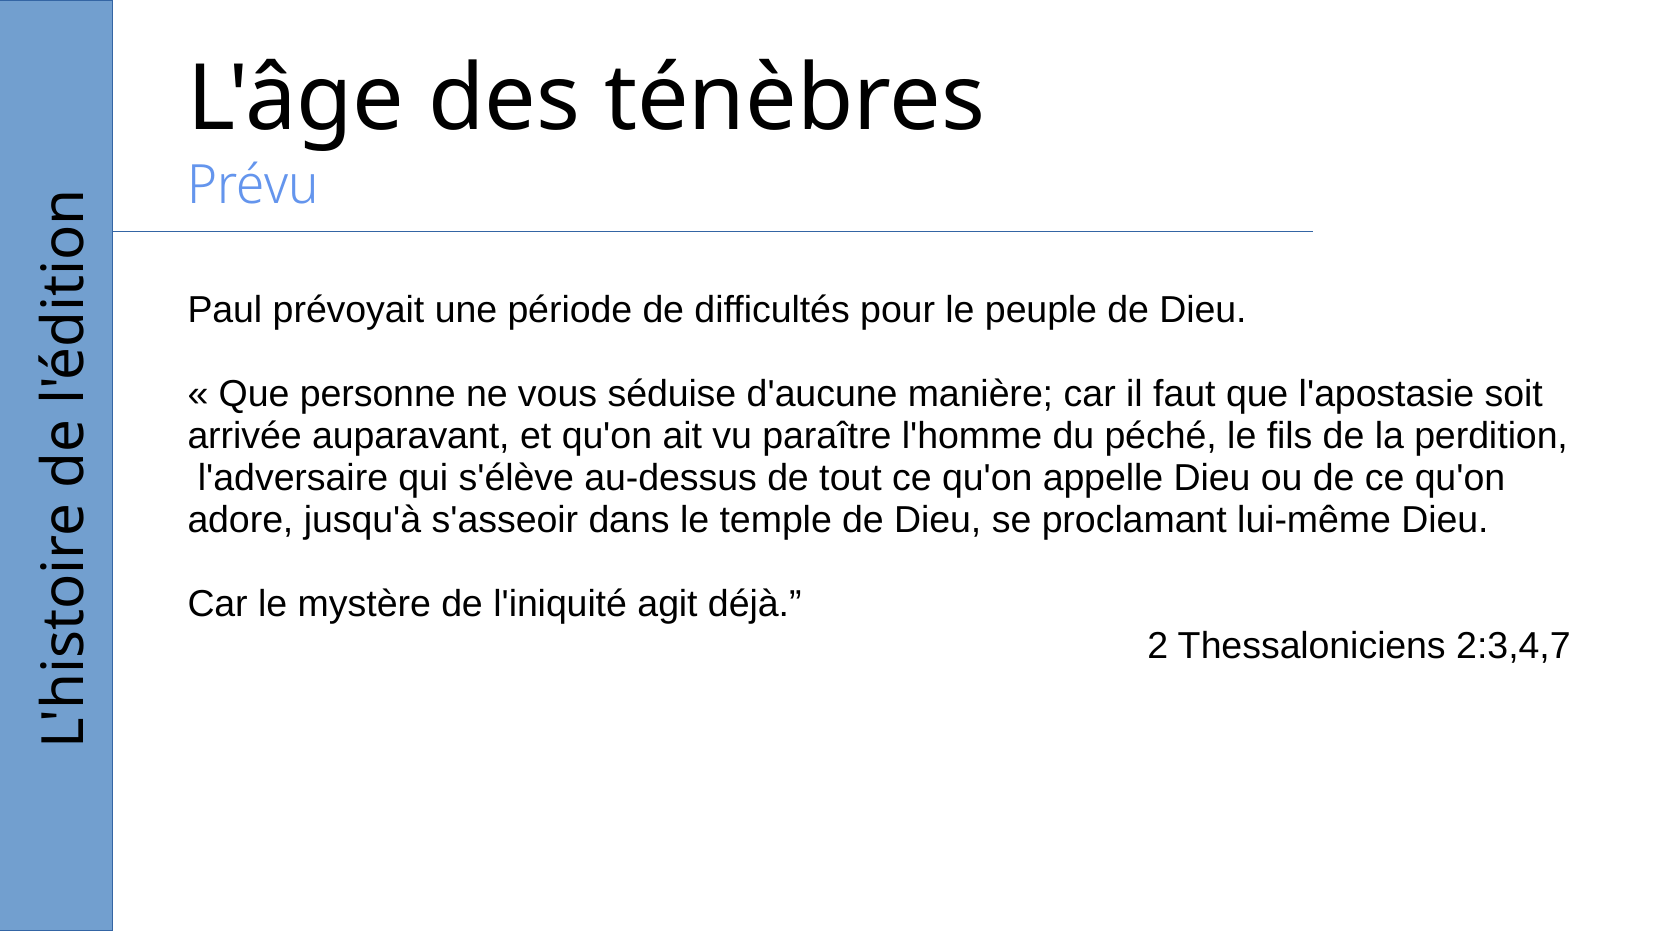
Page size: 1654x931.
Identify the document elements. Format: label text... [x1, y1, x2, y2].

text_box L'histoire de l'édition [13, 37, 105, 901]
title L'âge des ténèbres [187, 33, 1571, 125]
subtitle Paul prévoyait une période de difficultés pour le peuple de Dieu. « Que personne ne vous séduise d'aucune manière; car il faut que l'apostasie soit arrivée auparavant, et qu'on ait vu paraître l'homme du péché, le fils de la perdition, l'adversaire qui s'élève au-dessus de tout ce qu'on appelle Dieu ou de ce qu'on adore, jusqu'à s'asseoir dans le temple de Dieu, se proclamant lui-même Dieu. Car le mystère de l'iniquité agit déjà.” 2 Thessaloniciens 2:3,4,7 [187, 288, 1571, 877]
text_box [0, 0, 113, 931]
title Prévu [187, 125, 1571, 239]
